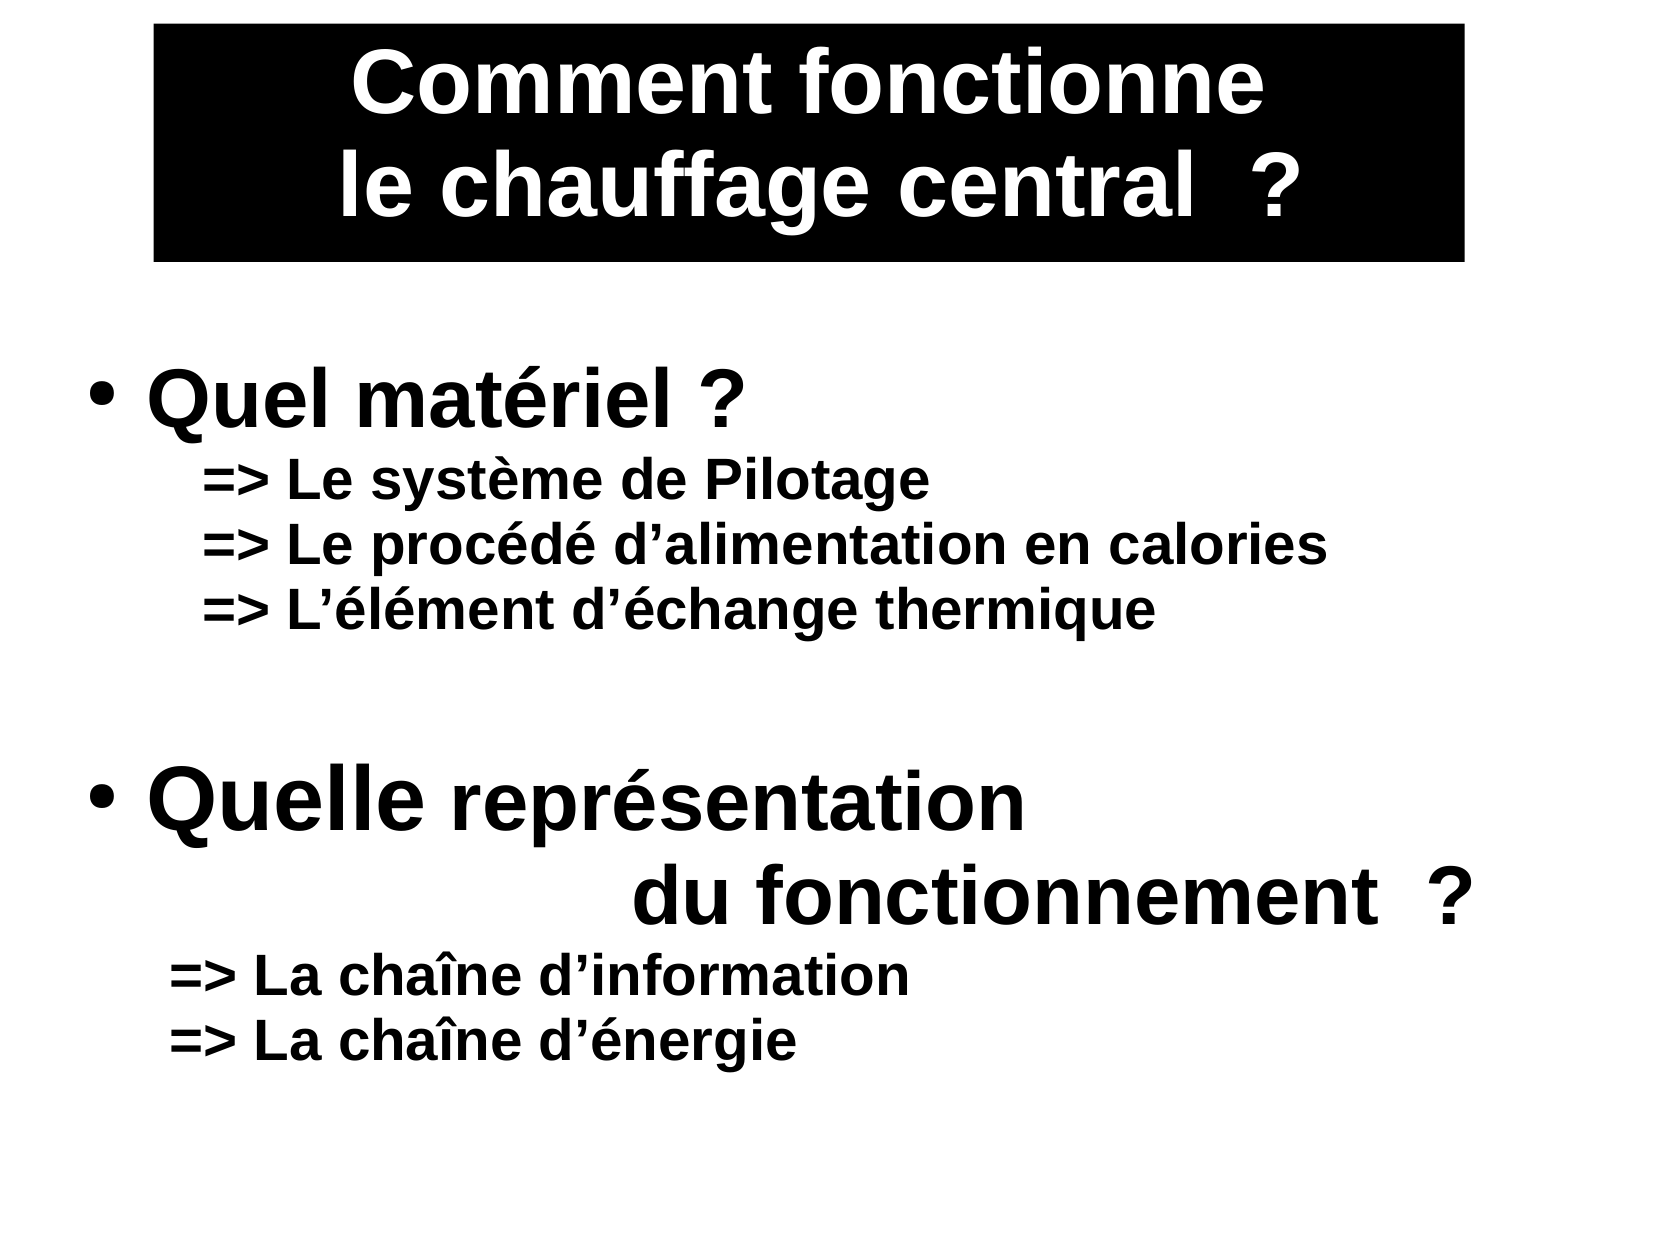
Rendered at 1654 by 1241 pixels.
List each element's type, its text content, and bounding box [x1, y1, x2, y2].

text_box Quelle représentation du fonctionnement ? => La chaîne d’information => La chaîne d’énergie [70, 739, 1619, 1158]
text_box Comment fonctionne le chauffage central ? [153, 23, 1465, 262]
text_box Quel matériel ? => Le système de Pilotage => Le procédé d’alimentation en calories => L’élément d’échange thermique [70, 336, 1619, 721]
